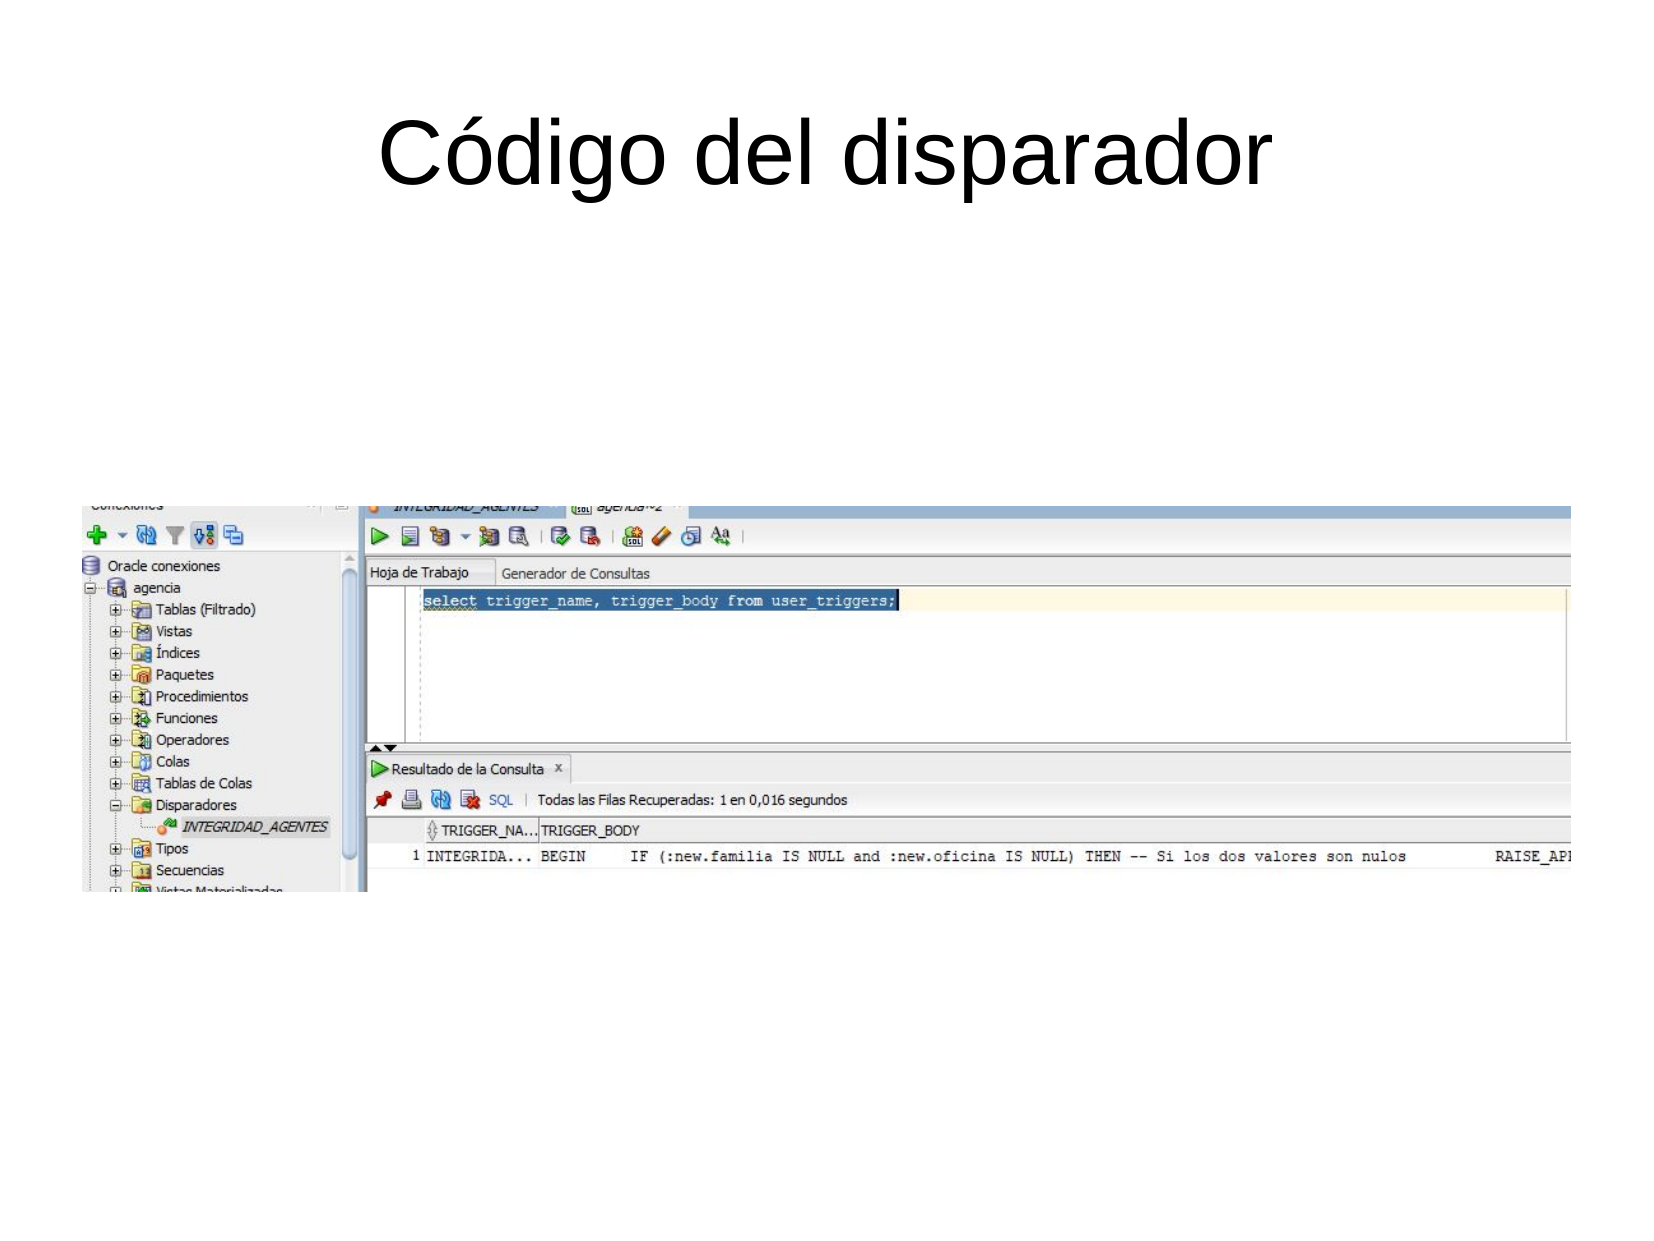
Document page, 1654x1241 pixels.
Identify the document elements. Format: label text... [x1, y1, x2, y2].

title Código del disparador [82, 49, 1571, 257]
picture [82, 506, 1571, 892]
